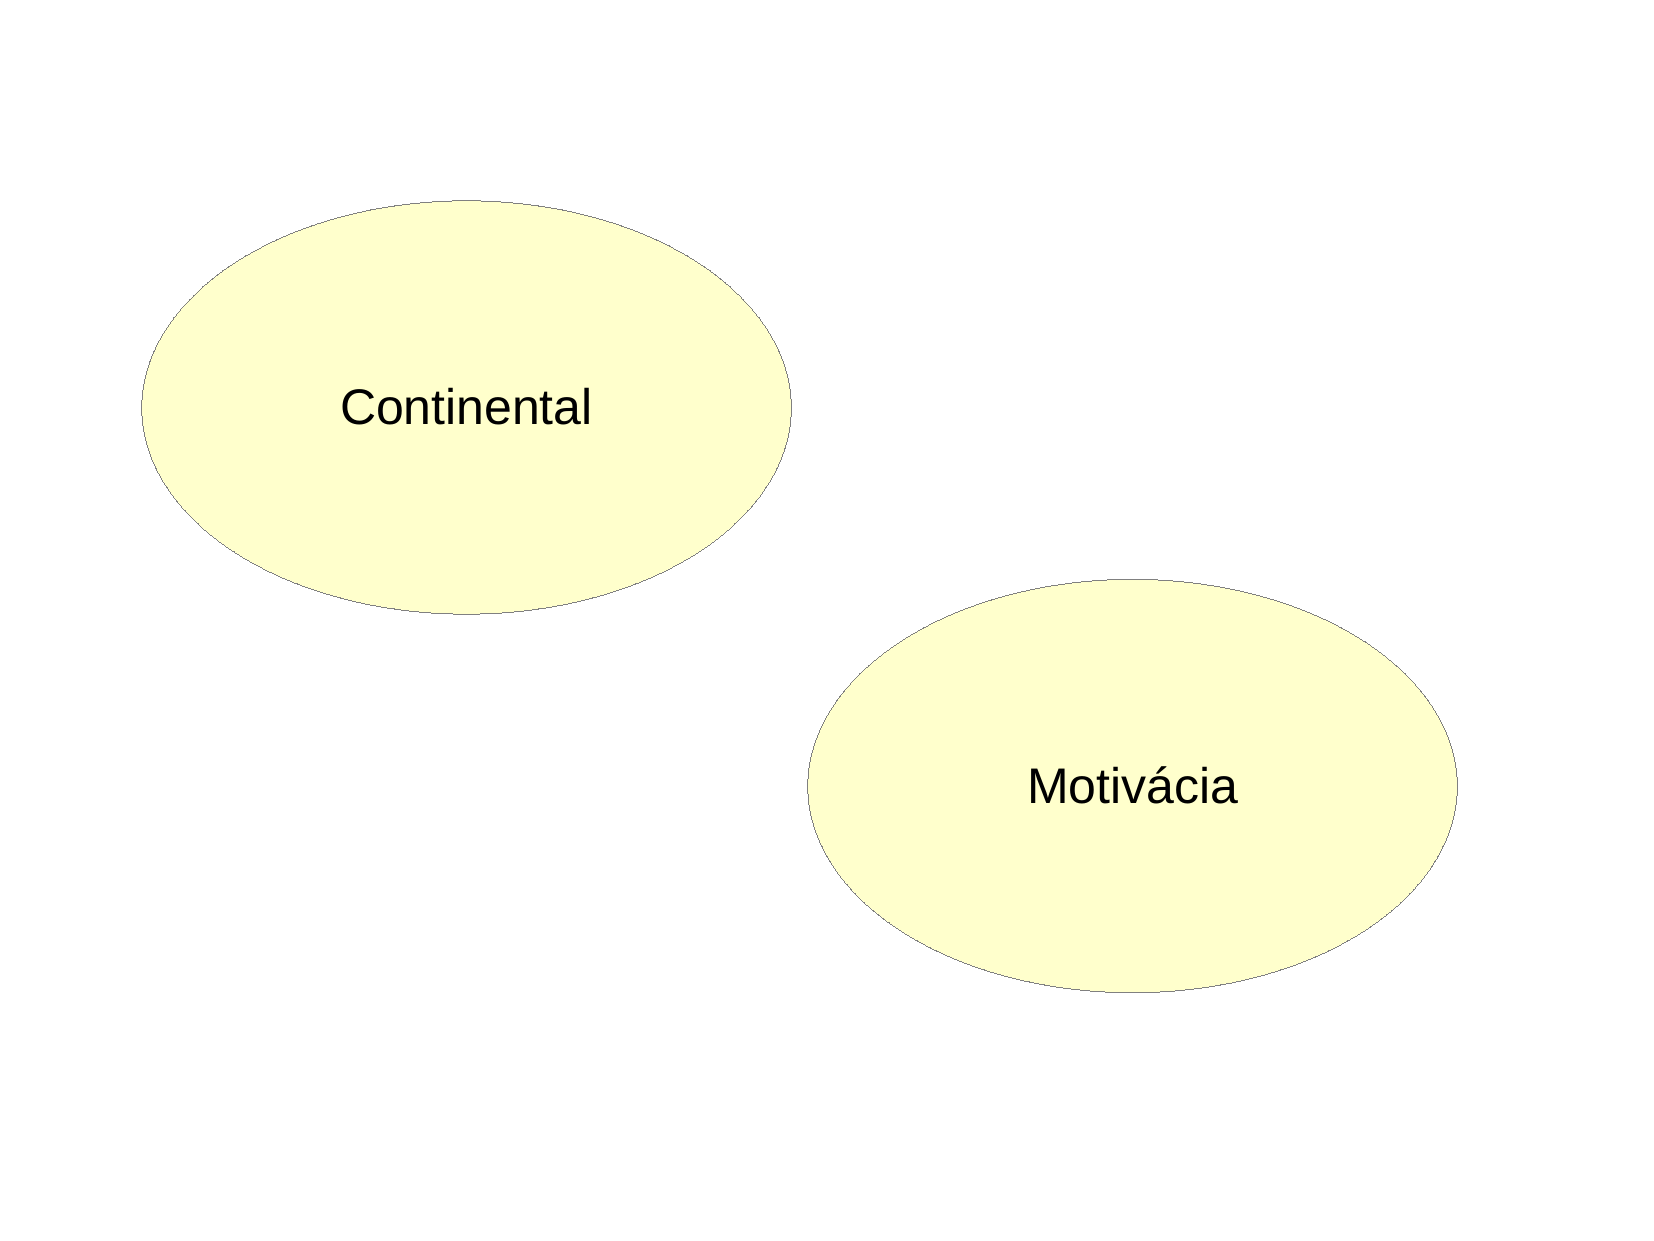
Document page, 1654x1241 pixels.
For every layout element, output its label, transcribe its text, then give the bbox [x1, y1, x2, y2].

text_box Continental [141, 200, 792, 615]
text_box Motivácia [807, 579, 1458, 993]
